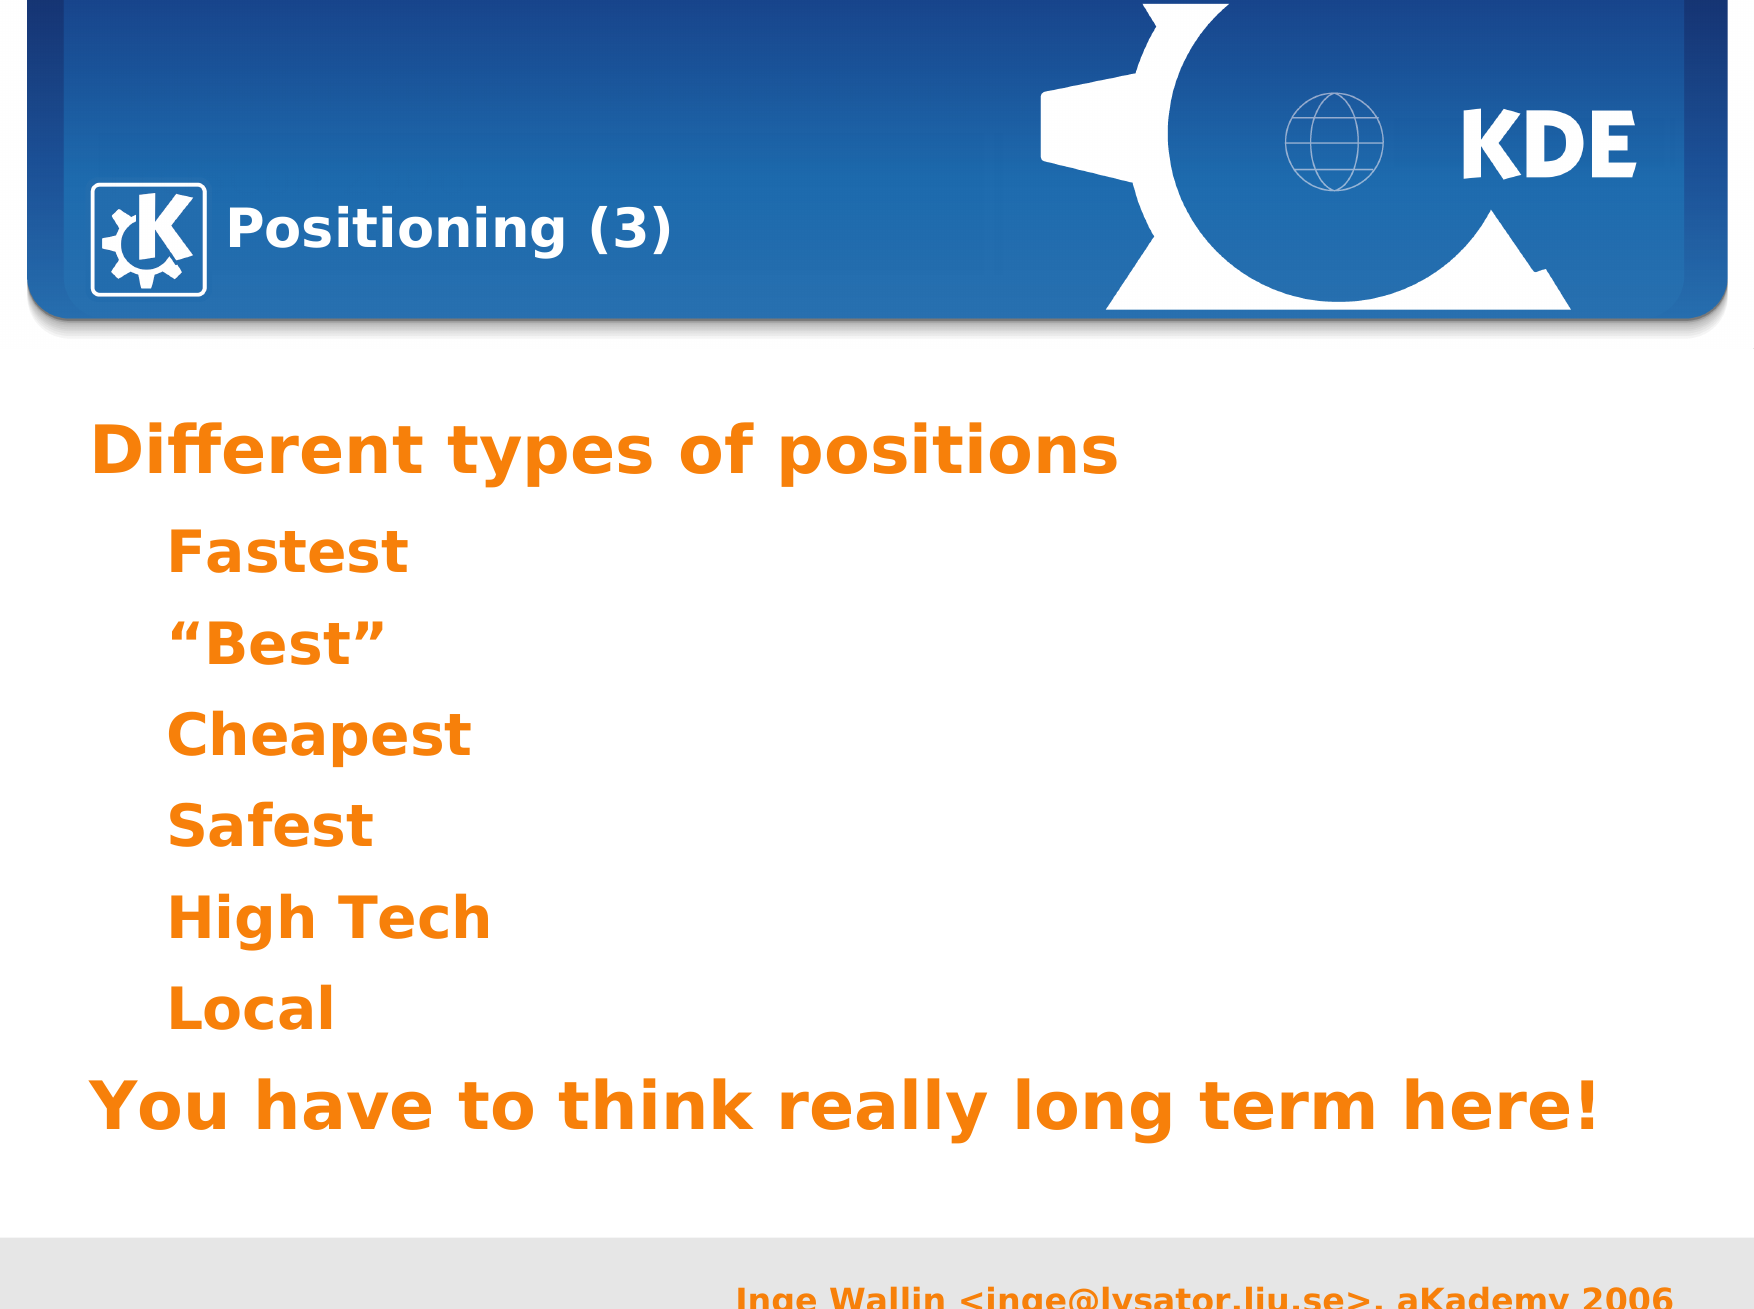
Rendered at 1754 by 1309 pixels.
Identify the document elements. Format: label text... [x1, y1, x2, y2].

list Different types of positions Fastest “Best” Cheapest Safest High Tech Local You have to think really long term here! [71, 411, 1651, 1223]
title Positioning (3) [225, 187, 1126, 271]
picture [0, 0, 1754, 349]
